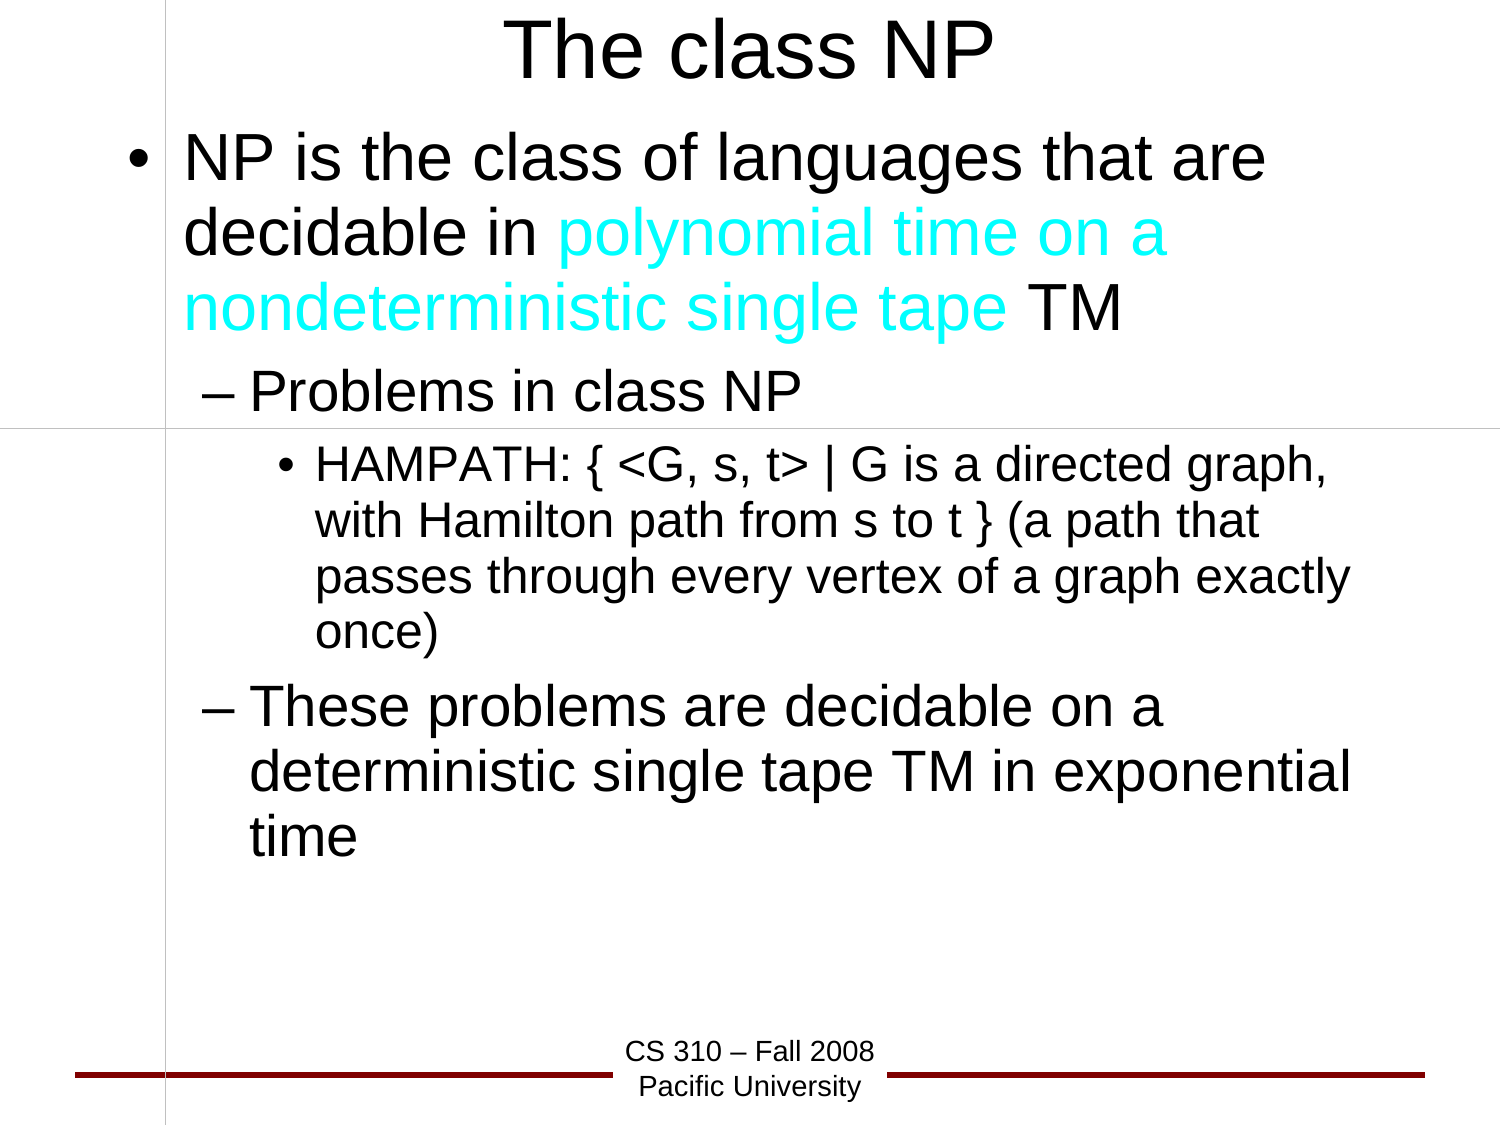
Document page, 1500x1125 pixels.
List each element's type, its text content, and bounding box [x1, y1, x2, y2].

list NP is the class of languages that are decidable in polynomial time on a nondeterministic single tape TM Problems in class NP HAMPATH: { <G, s, t> | G is a directed graph, with Hamilton path from s to t } (a path that passes through every vertex of a graph exactly once) These problems are decidable on a deterministic single tape TM in exponential time [112, 112, 1388, 1001]
title The class NP [112, 0, 1388, 105]
